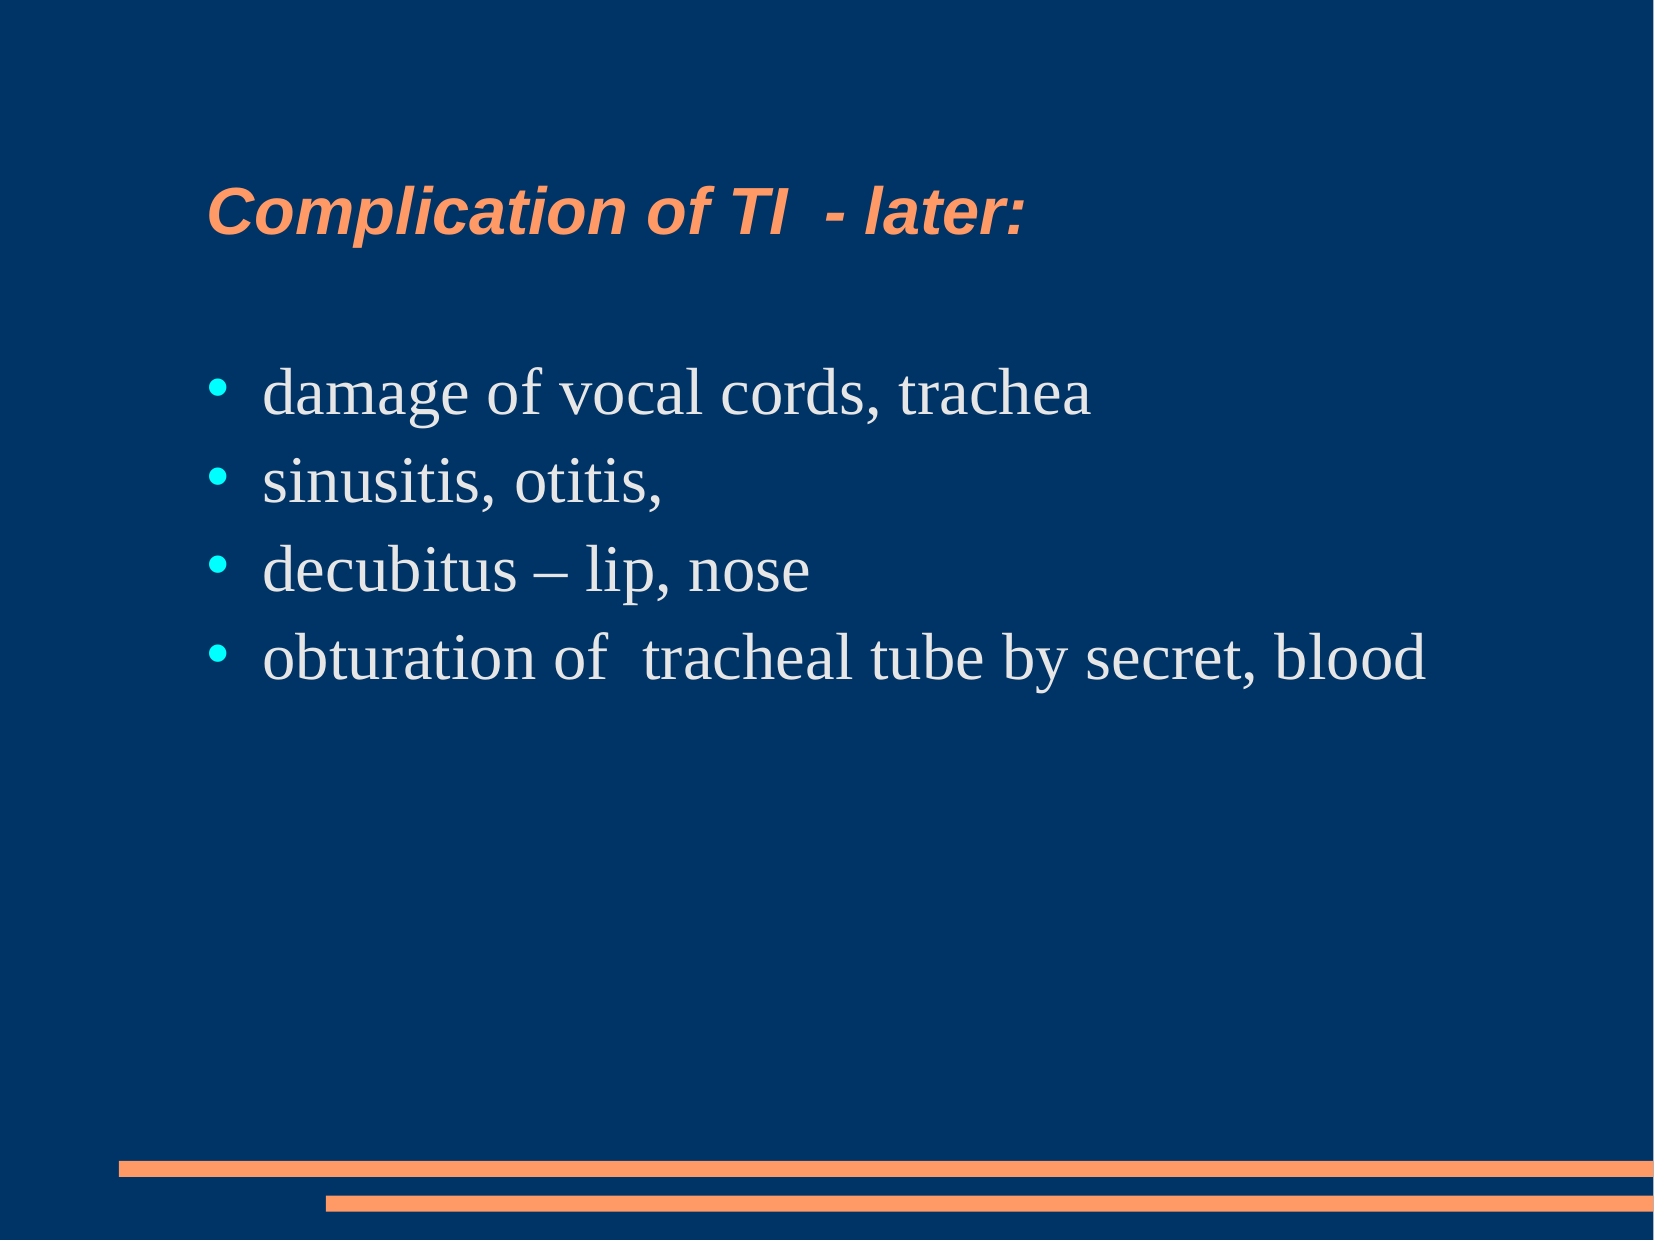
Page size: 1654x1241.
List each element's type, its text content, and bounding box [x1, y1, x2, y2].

title Complication of TI - later: [206, 110, 1613, 317]
list damage of vocal cords, trachea sinusitis, otitis, decubitus – lip, nose obturation of tracheal tube by secret, blood [206, 358, 1613, 1103]
